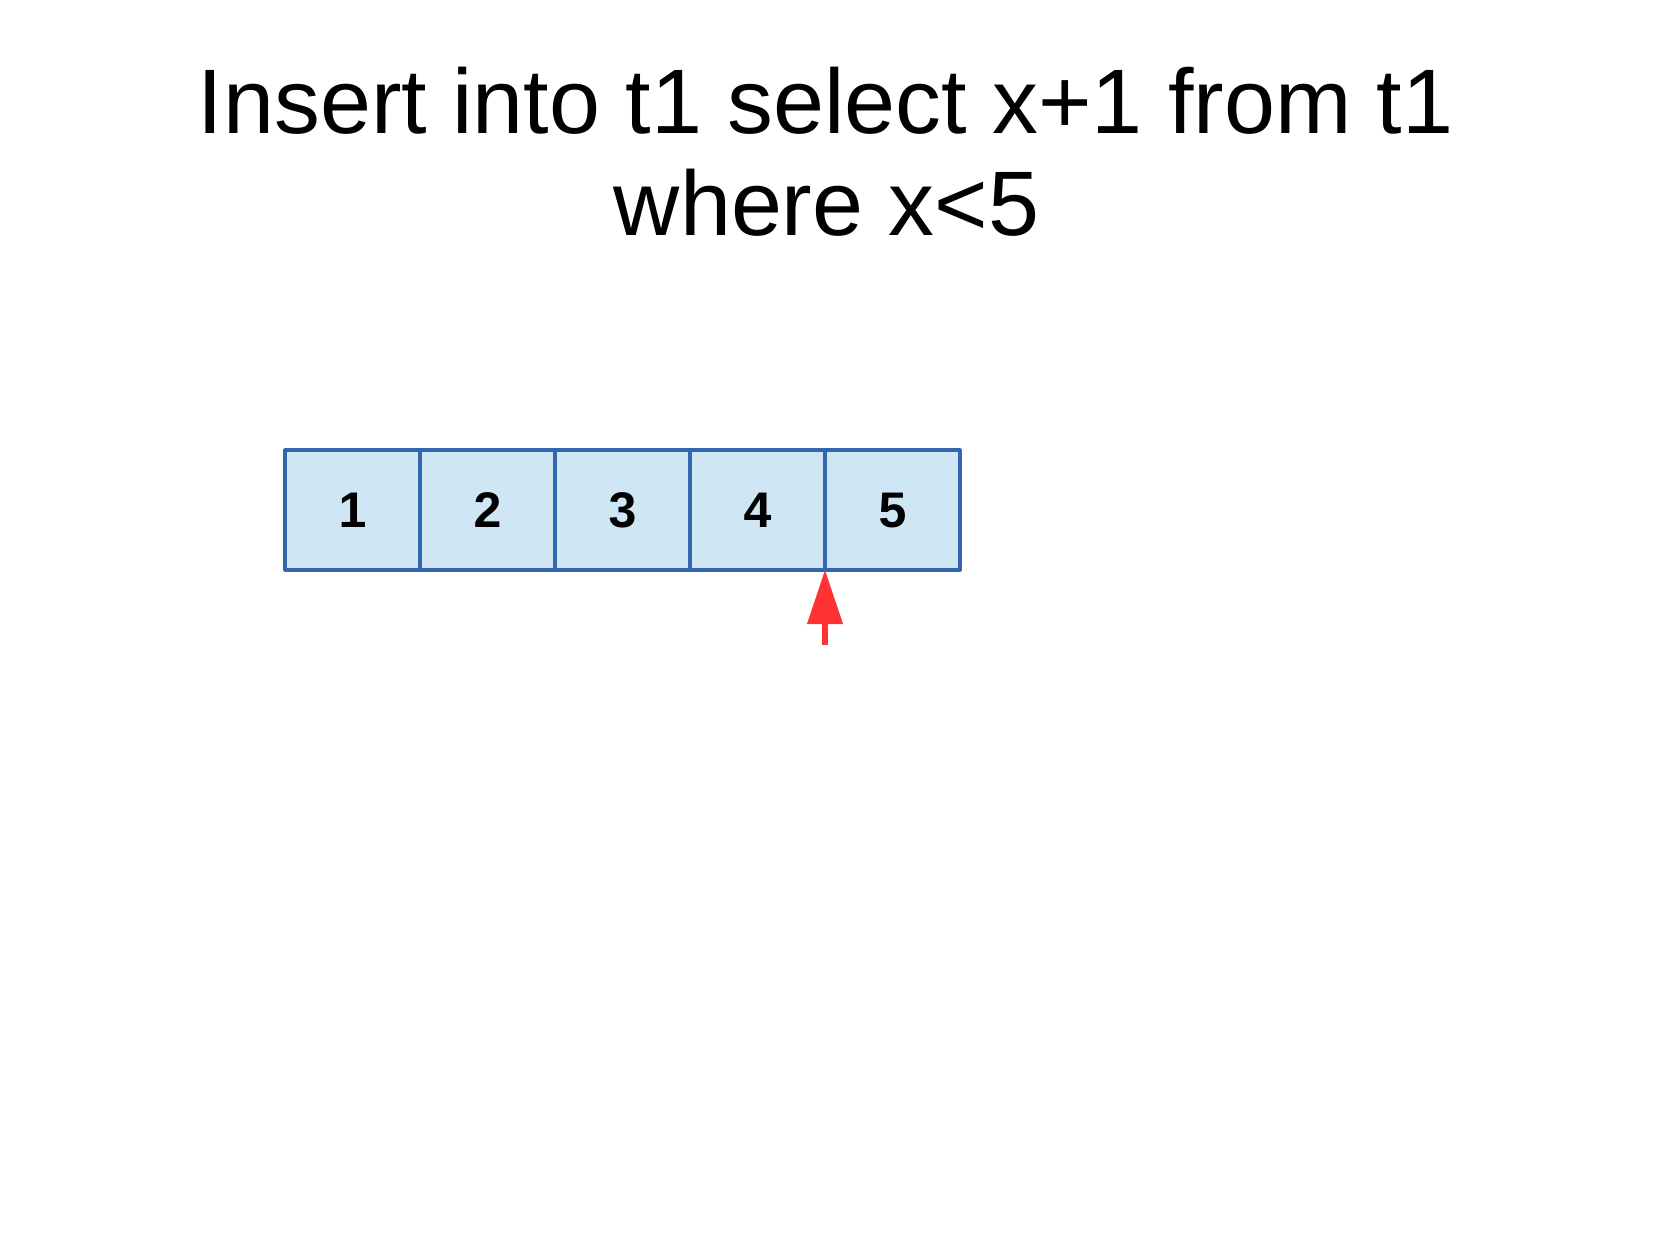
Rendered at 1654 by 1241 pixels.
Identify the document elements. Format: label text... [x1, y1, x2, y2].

title Insert into t1 select x+1 from t1 where x<5 [82, 49, 1571, 257]
text_box 5 [825, 450, 961, 571]
text_box 1 [285, 450, 420, 571]
text_box 4 [690, 450, 825, 571]
text_box 3 [555, 450, 690, 571]
text_box 2 [420, 450, 555, 571]
